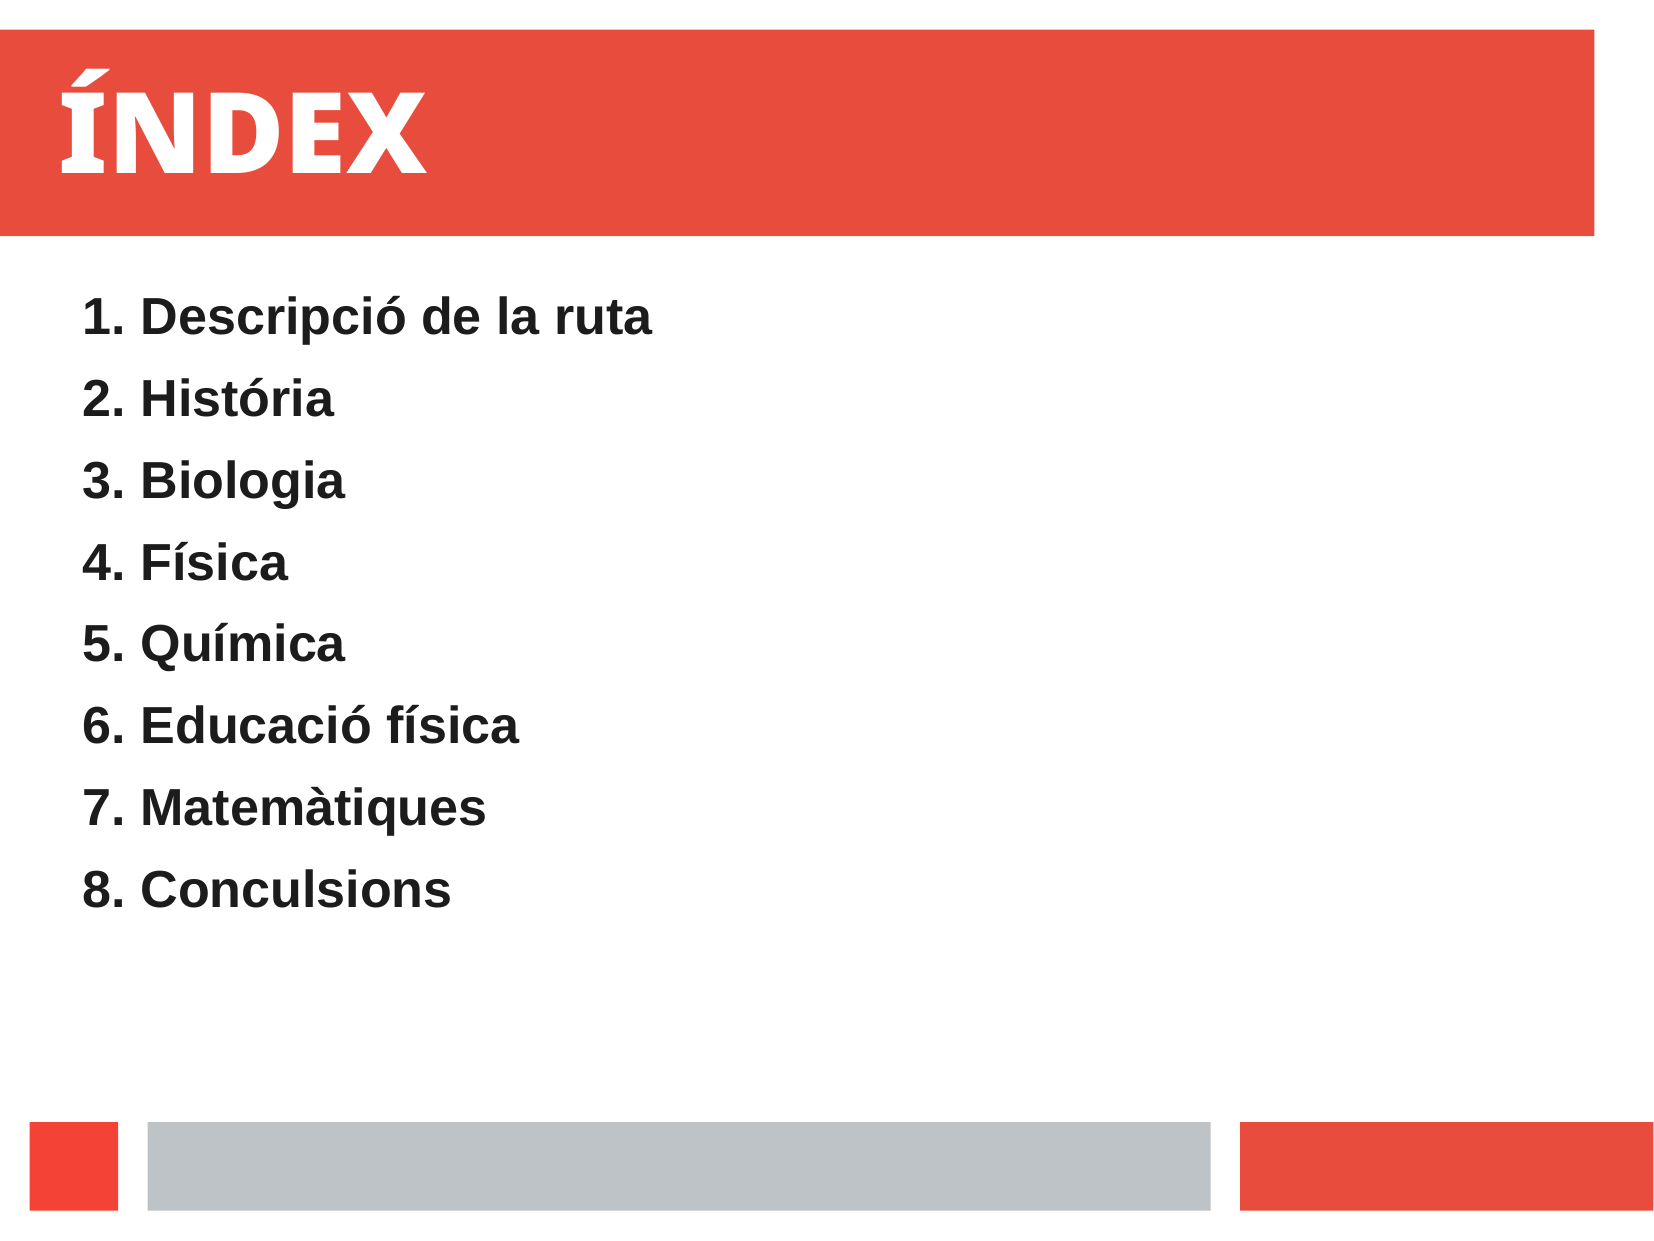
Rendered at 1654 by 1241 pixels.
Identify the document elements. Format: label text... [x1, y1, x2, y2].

list 1. Descripció de la ruta 2. História 3. Biologia 4. Física 5. Química 6. Educació física 7. Matemàtiques 8. Conculsions [82, 287, 1571, 1008]
title ÍNDEX [59, 49, 1595, 207]
